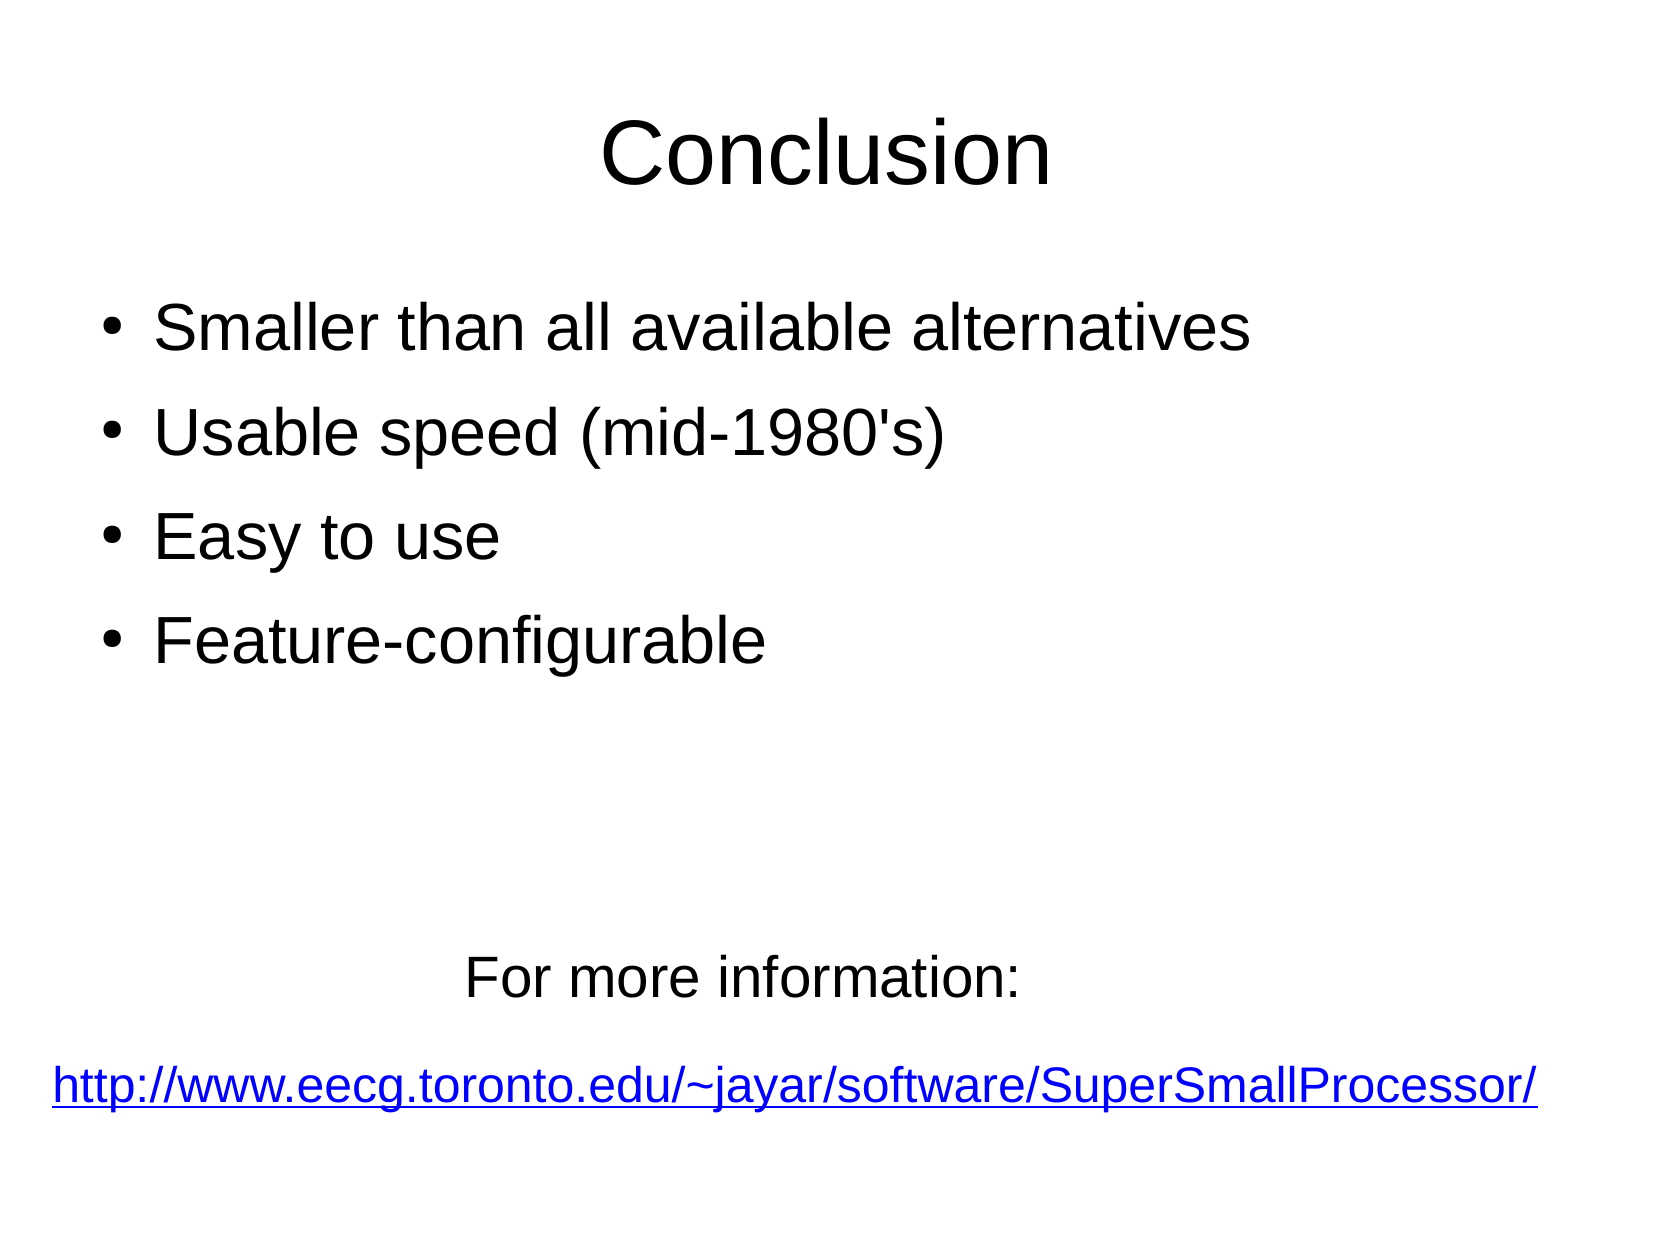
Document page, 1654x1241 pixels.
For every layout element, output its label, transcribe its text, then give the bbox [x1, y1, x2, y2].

list Smaller than all available alternatives Usable speed (mid-1980's) Easy to use Feature-configurable [82, 290, 1571, 1050]
text_box http://www.eecg.toronto.edu/~jayar/software/SuperSmallProcessor/ [37, 1050, 1613, 1121]
title Conclusion [82, 49, 1571, 257]
text_box For more information: [450, 937, 1201, 1018]
